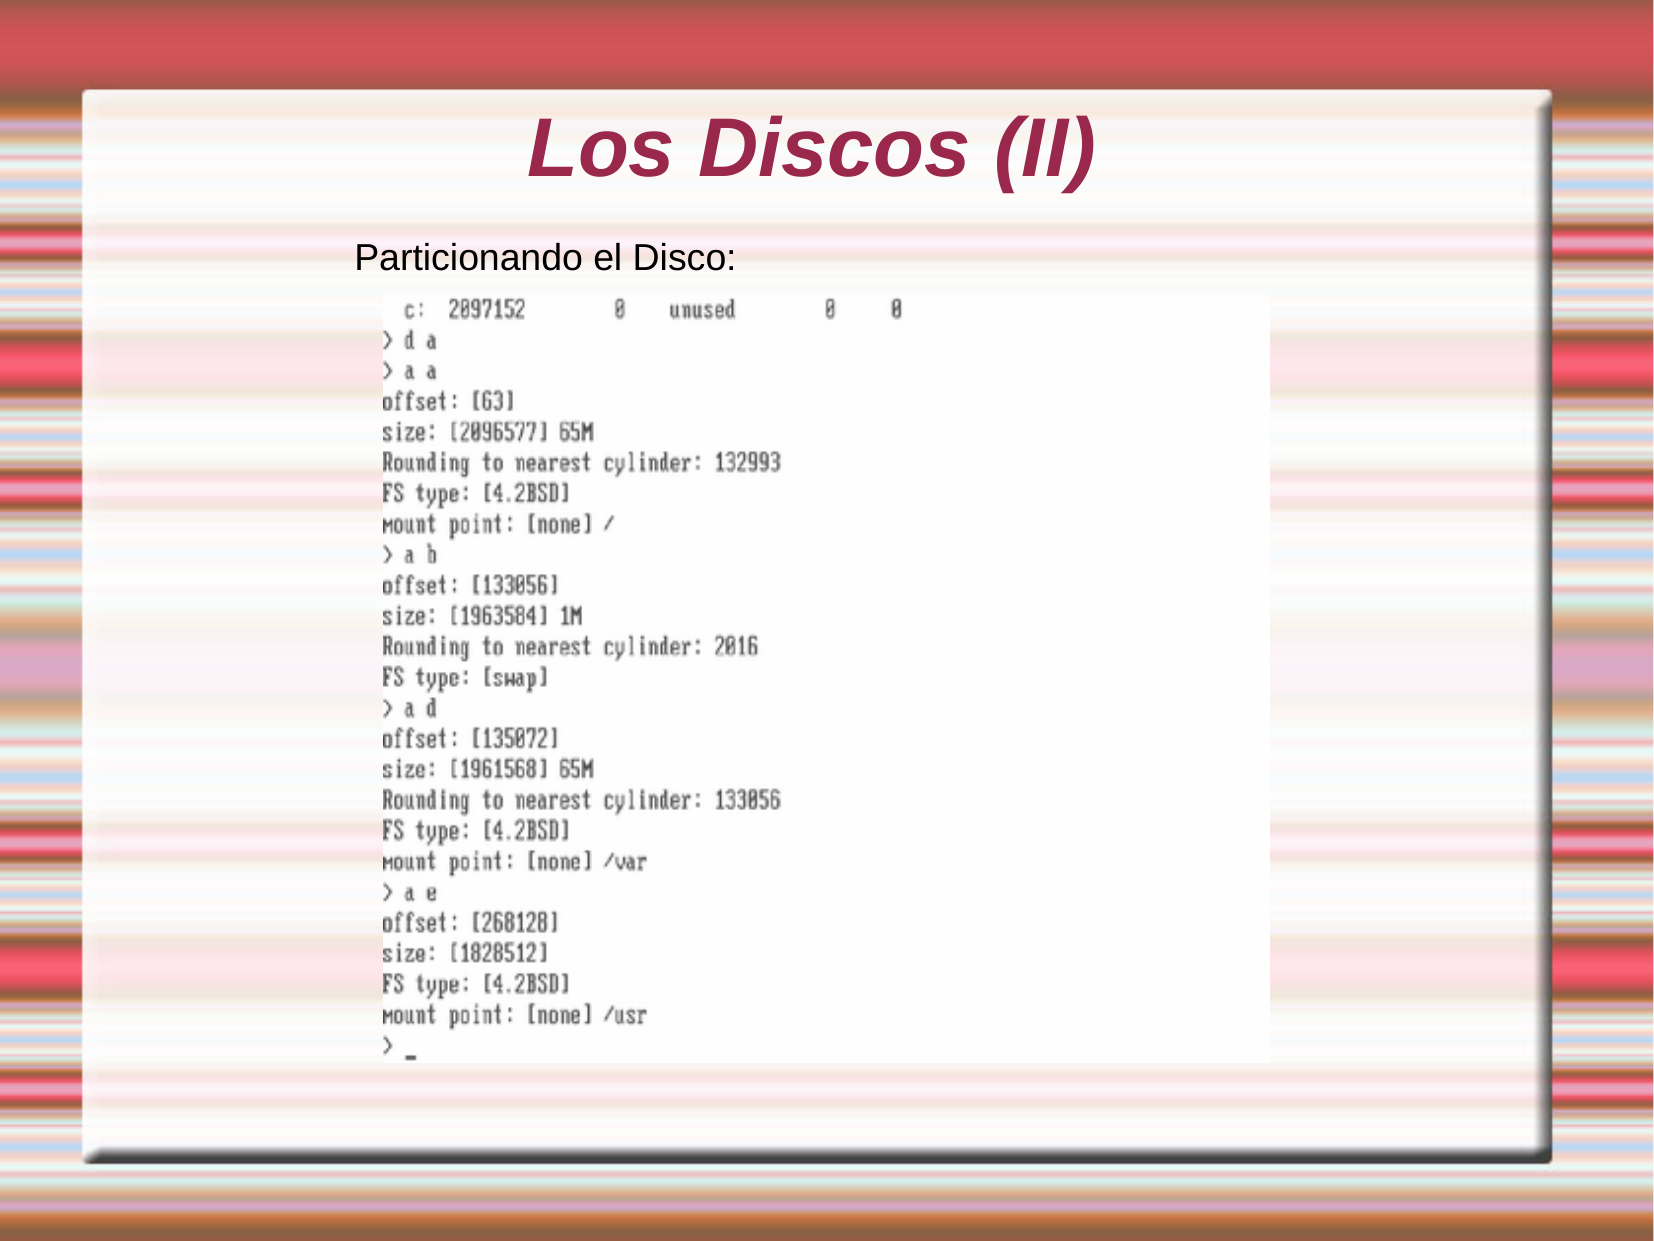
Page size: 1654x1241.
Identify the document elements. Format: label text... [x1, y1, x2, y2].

title Los Discos (II) [88, 88, 1536, 207]
picture [0, 0, 1654, 1241]
text_box Particionando el Disco: [354, 236, 798, 282]
